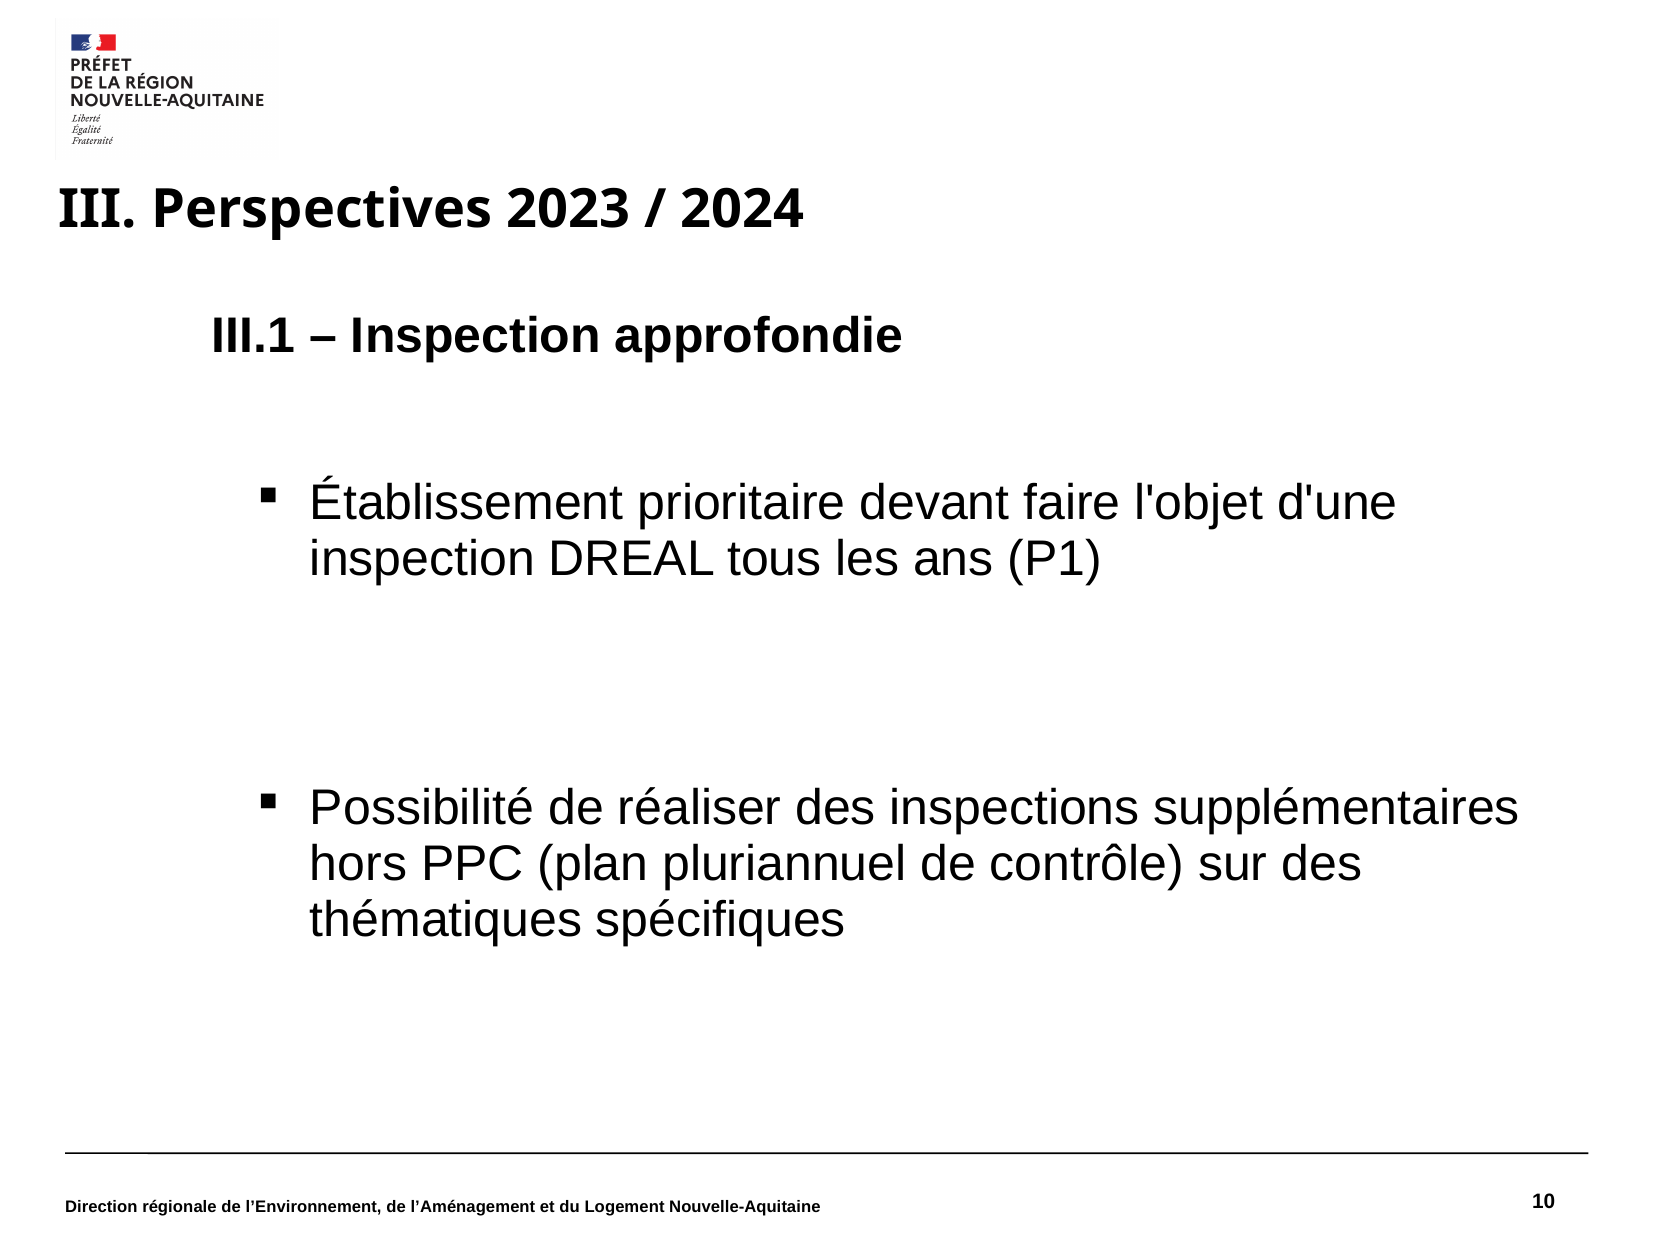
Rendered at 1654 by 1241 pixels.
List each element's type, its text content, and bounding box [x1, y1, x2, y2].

text_box Établissement prioritaire devant faire l'objet d'une inspection DREAL tous les ans (P1) Possibilité de réaliser des inspections supplémentaires hors PPC (plan pluriannuel de contrôle) sur des thématiques spécifiques [224, 466, 1583, 1011]
list III.1 – Inspection approfondie [64, 307, 1512, 1087]
picture [55, 18, 279, 160]
title III. Perspectives 2023 / 2024 [59, 130, 1619, 284]
